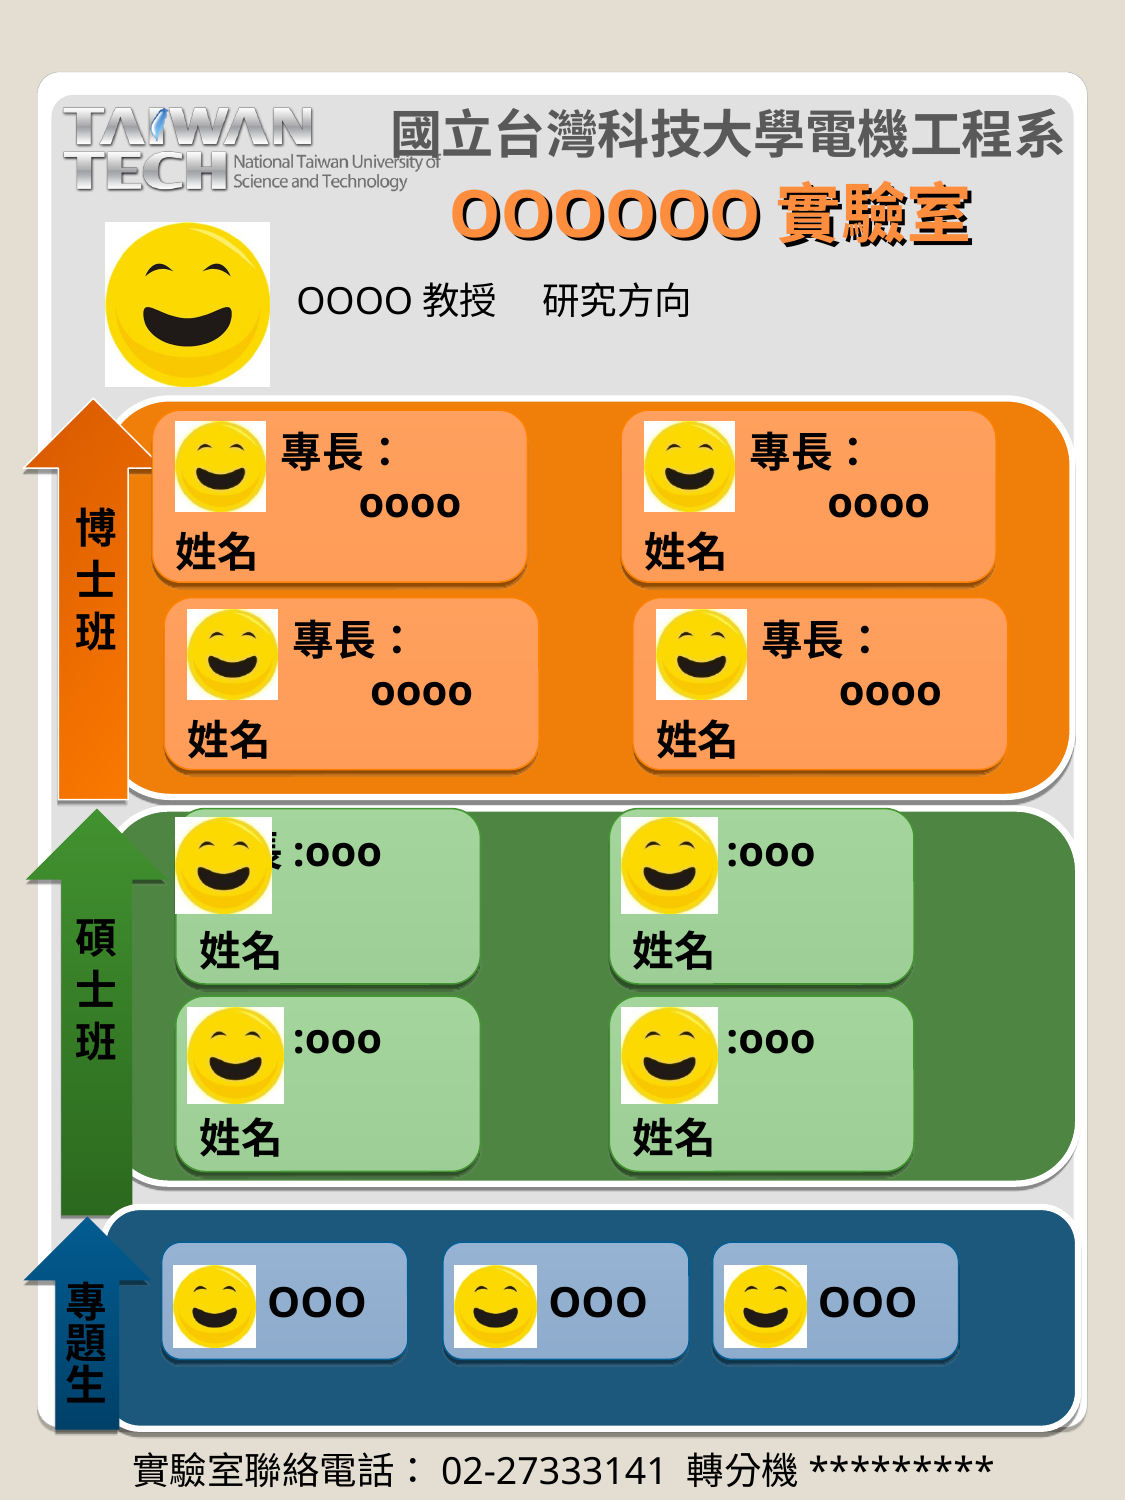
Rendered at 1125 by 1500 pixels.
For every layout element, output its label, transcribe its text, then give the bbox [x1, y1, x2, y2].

picture [187, 609, 278, 700]
text_box 專長： oooo 姓名 [632, 597, 1008, 770]
text_box 專長： oooo 姓名 [621, 410, 997, 583]
text_box 碩 士 班 [46, 902, 128, 1090]
picture [46, 96, 469, 203]
text_box [23, 1267, 36, 1281]
text_box 博 士 班 [46, 492, 128, 680]
picture [187, 1007, 284, 1104]
picture [105, 222, 270, 387]
text_box OOO [442, 1242, 690, 1360]
text_box OOO [712, 1242, 959, 1360]
text_box 專長： oooo 姓名 [152, 410, 528, 583]
picture [621, 818, 718, 915]
text_box 專長:ooo 姓名 [175, 996, 481, 1172]
text_box 專長:ooo 姓名 [609, 808, 915, 985]
picture [175, 818, 272, 915]
text_box 實驗室聯絡電話：02-27333141 轉分機********* [117, 1439, 1055, 1499]
picture [175, 421, 266, 512]
picture [644, 421, 735, 512]
picture [656, 609, 747, 700]
text_box 專題生 [36, 1265, 118, 1454]
text_box 專長:ooo 姓名 [609, 996, 915, 1172]
text_box [25, 808, 1079, 1430]
picture [621, 1007, 718, 1104]
text_box 研究方向 [527, 269, 1055, 331]
text_box 國立台灣科技大學電機工程系 [375, 93, 1102, 172]
picture [454, 1265, 537, 1348]
title OOOOOO實驗室 [433, 164, 1125, 258]
picture [173, 1265, 256, 1348]
text_box [23, 398, 1073, 800]
text_box 專長:ooo 姓名 [175, 808, 481, 985]
text_box 專長： oooo 姓名 [164, 597, 540, 770]
text_box OOOO教授 [281, 269, 516, 331]
text_box OOO [161, 1242, 408, 1360]
picture [724, 1265, 807, 1348]
